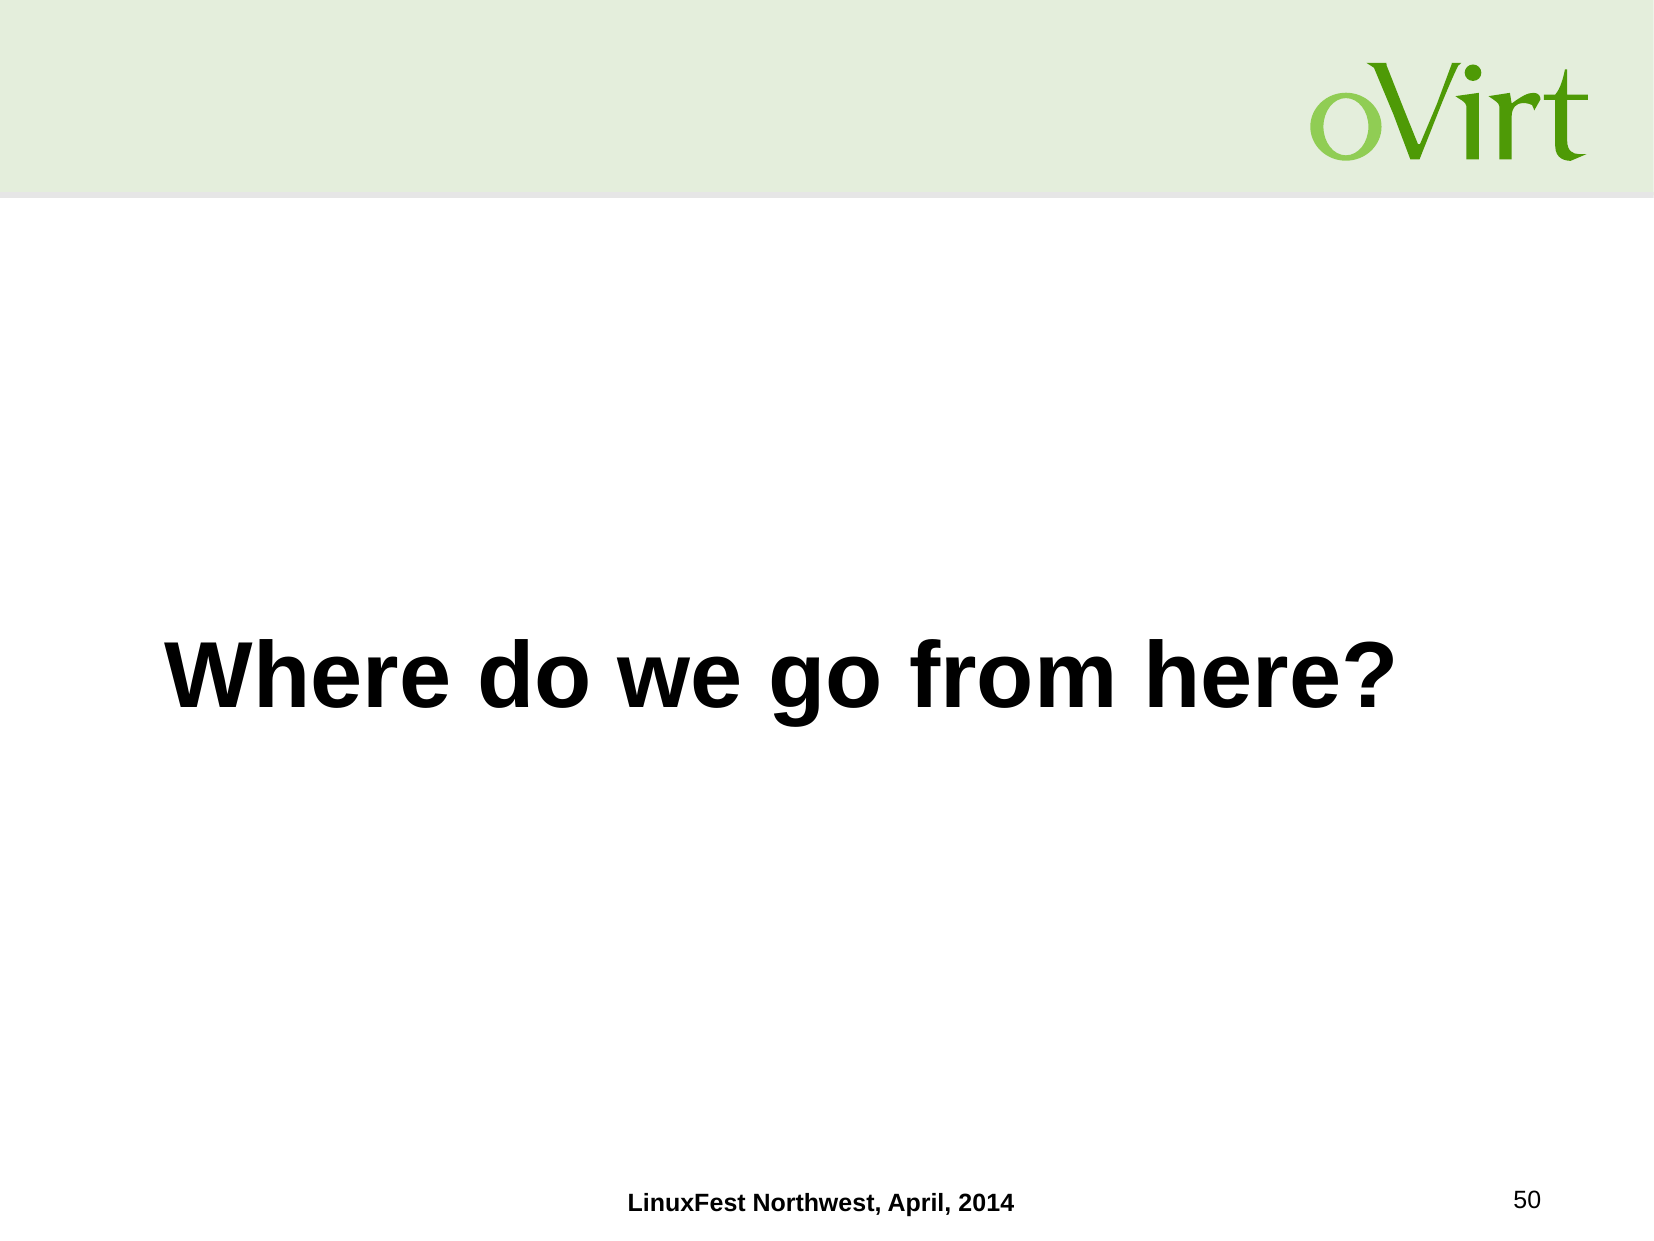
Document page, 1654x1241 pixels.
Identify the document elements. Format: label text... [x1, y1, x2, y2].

text_box Where do we go from here? [150, 615, 1654, 750]
